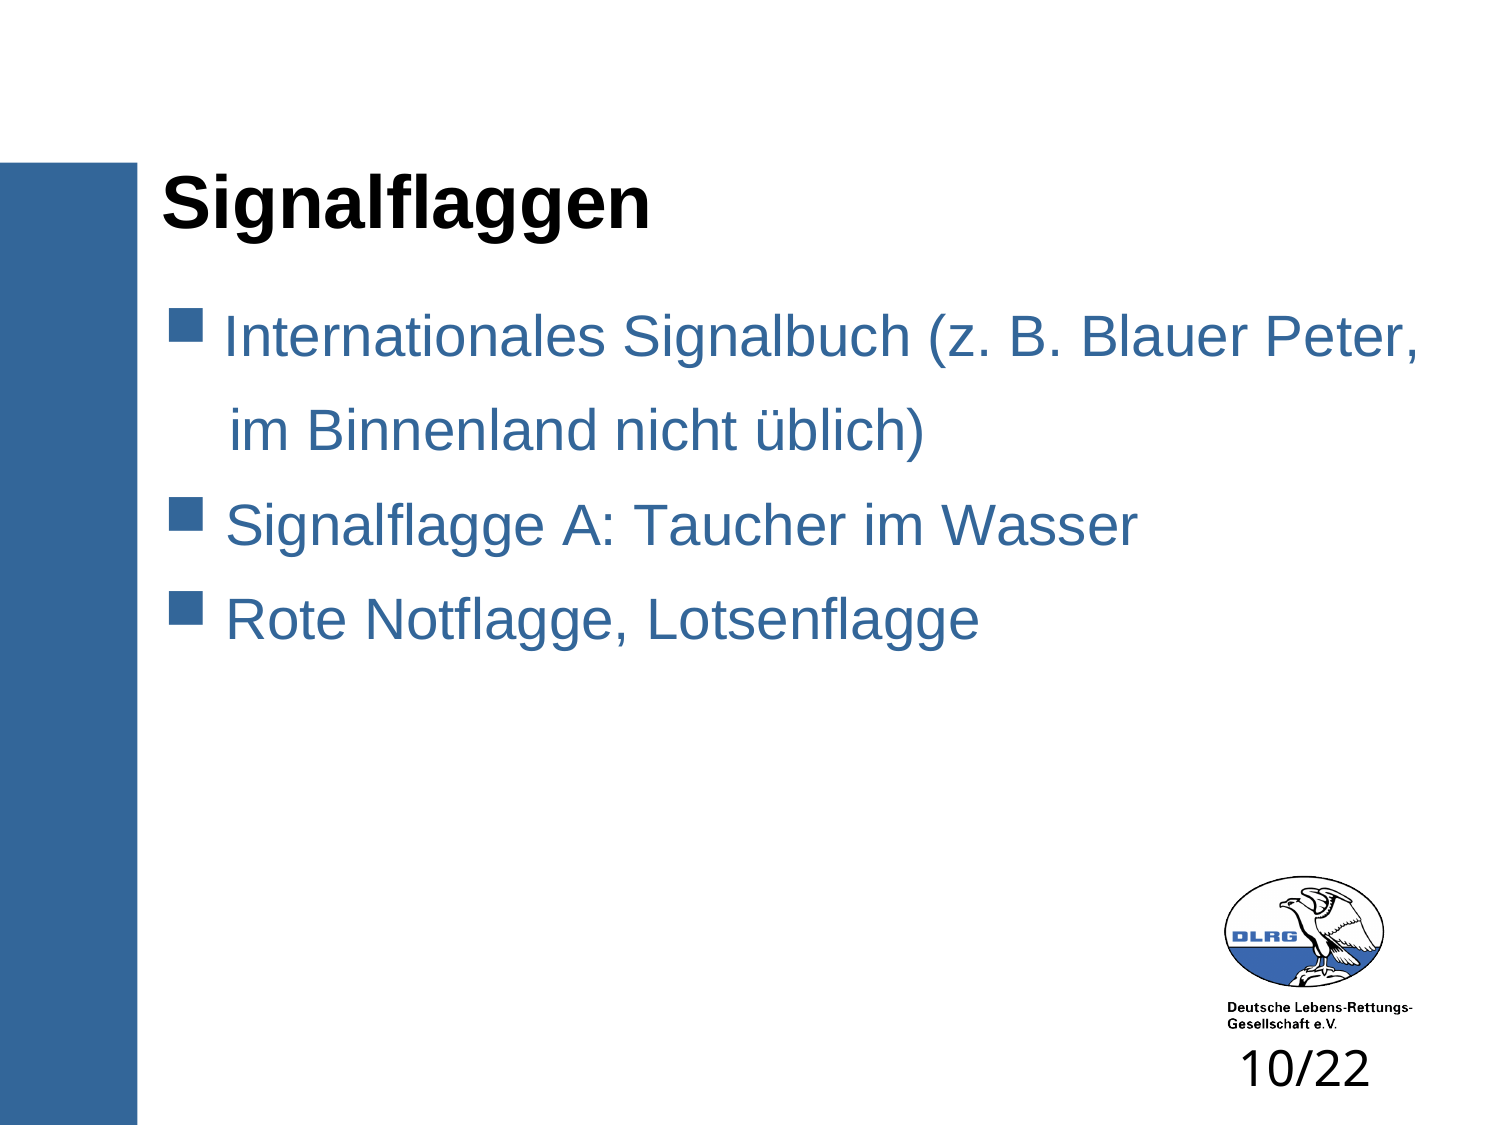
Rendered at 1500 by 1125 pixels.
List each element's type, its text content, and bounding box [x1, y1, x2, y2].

text_box <Nummer>/22 [1223, 1028, 1500, 1105]
picture [1224, 874, 1413, 1028]
text_box Signalflaggen [147, 138, 1440, 259]
text_box Internationales Signalbuch (z. B. Blauer Peter, im Binnenland nicht üblich)‏ Signalflagge A: Taucher im Wasser Rote Notflagge, Lotsenflagge [149, 265, 1458, 820]
